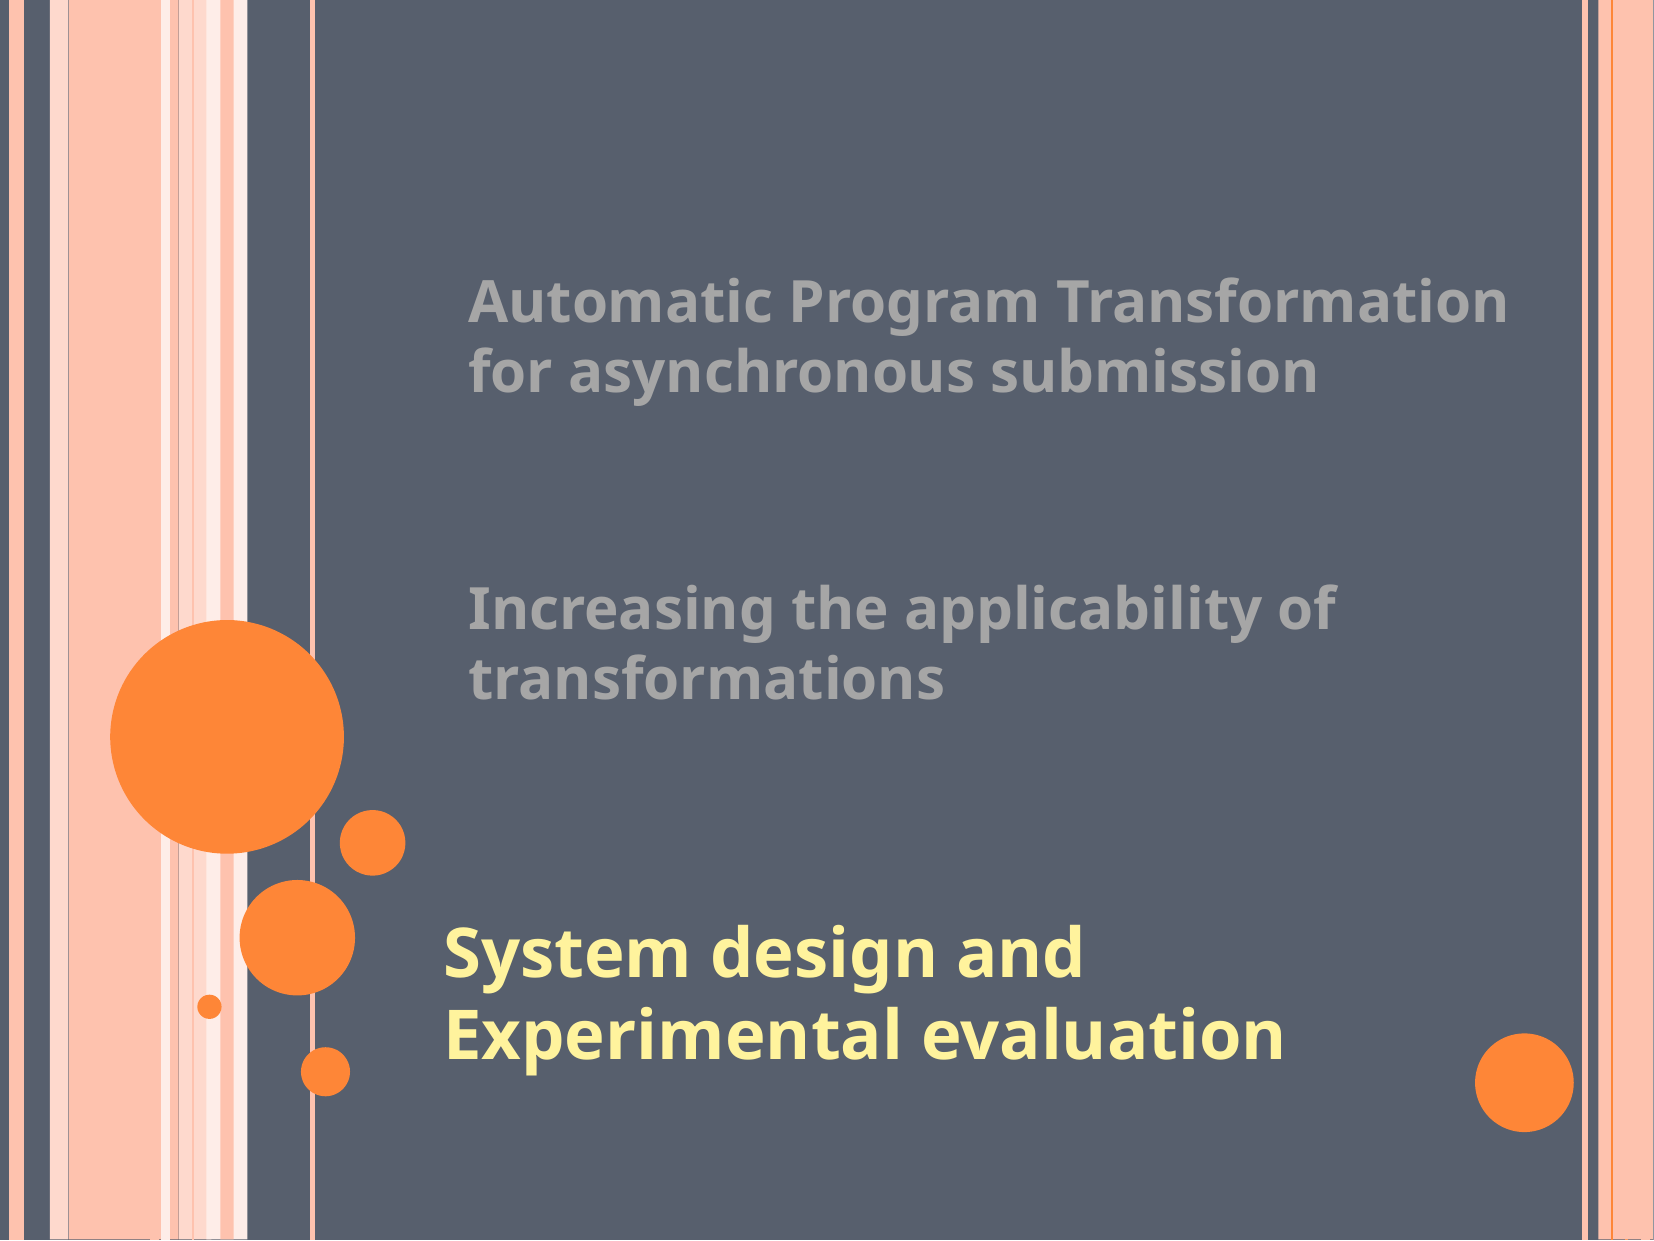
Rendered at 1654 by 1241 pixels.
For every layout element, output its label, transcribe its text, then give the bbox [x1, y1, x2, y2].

text_box Increasing the applicability of transformations [451, 444, 1568, 720]
text_box System design and Experimental evaluation [426, 857, 1543, 1082]
text_box Automatic Program Transformation for asynchronous submission [451, 207, 1568, 444]
